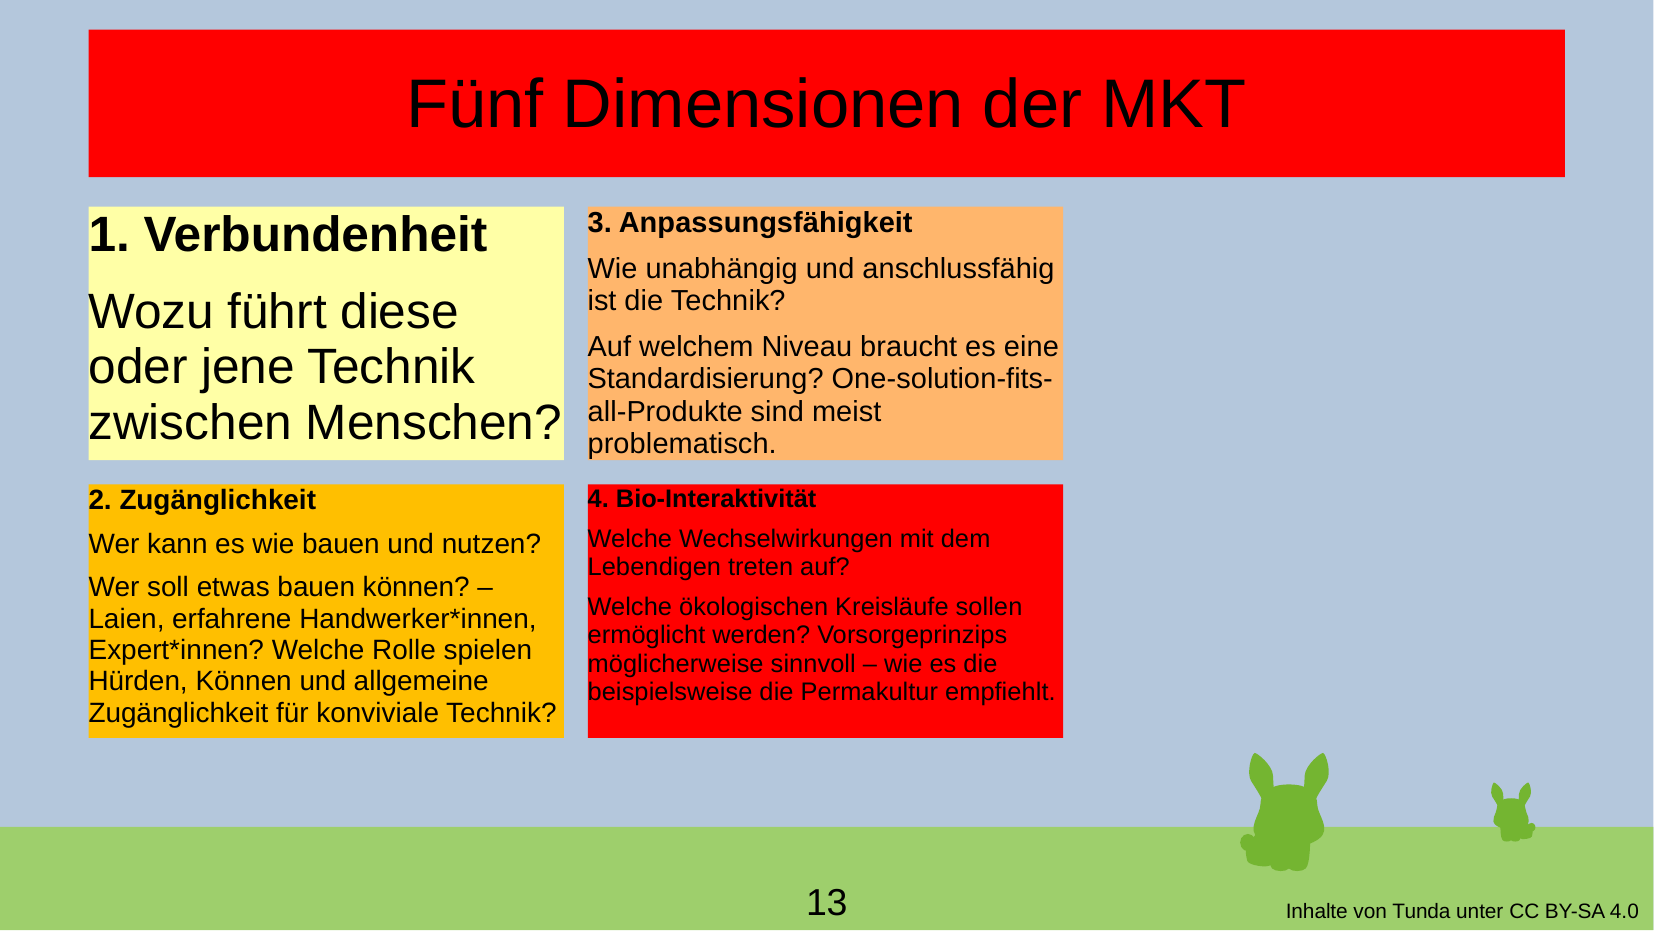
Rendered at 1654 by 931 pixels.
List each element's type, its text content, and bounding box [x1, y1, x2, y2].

list 2. Zugänglichkeit Wer kann es wie bauen und nutzen? Wer soll etwas bauen können? – Laien, erfahrene Handwerker*innen, Expert*innen? Welche Rolle spielen Hürden, Können und allgemeine Zugänglichkeit für konviviale Technik? [88, 484, 564, 738]
list 3. Anpassungsfähigkeit Wie unabhängig und anschlussfähig ist die Technik? Auf welchem Niveau braucht es eine Standardisierung? One-solution-fits-all-Produkte sind meist problematisch. [587, 206, 1064, 461]
title Fünf Dimensionen der MKT [88, 29, 1565, 178]
text_box <Foliennummer> [259, 874, 944, 931]
list 1. Verbundenheit Wozu führt diese oder jene Technik zwischen Menschen? [88, 206, 564, 461]
text_box Inhalte von Tunda unter CC BY-SA 4.0 [944, 856, 1654, 931]
list 4. Bio-Interaktivität Welche Wechselwirkungen mit dem Lebendigen treten auf? Welche ökologischen Kreisläufe sollen ermöglicht werden? Vorsorgeprinzips möglicherweise sinnvoll – wie es die beispielsweise die Permakultur empfiehlt. [587, 484, 1064, 738]
